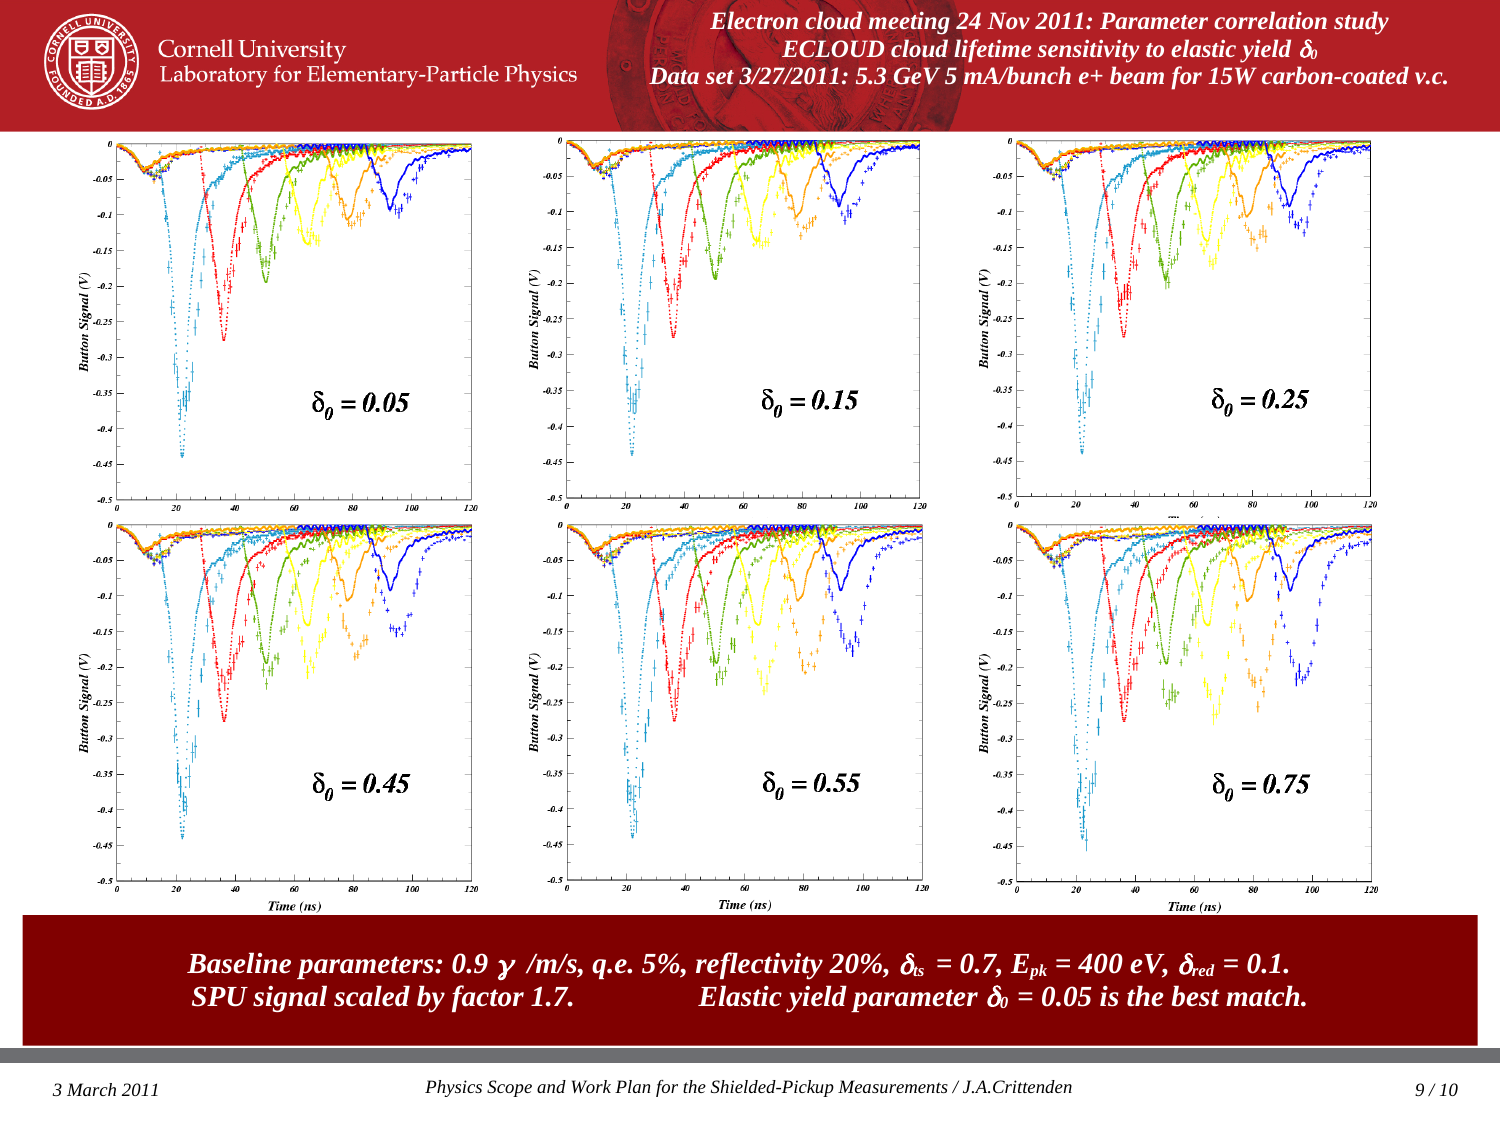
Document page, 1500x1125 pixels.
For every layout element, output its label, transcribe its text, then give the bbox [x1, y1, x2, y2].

text_box Electron cloud meeting 24 Nov 2011: Parameter correlation study ECLOUD cloud lifetime sensitivity to elastic yield d0 Data set 3/27/2011: 5.3 GeV 5 mA/bunch e+ beam for 15W carbon-coated v.c. [600, 0, 1500, 113]
picture [525, 134, 931, 915]
picture [975, 134, 1381, 915]
picture [75, 137, 481, 915]
text_box Baseline parameters: 0.9 g /m/s, q.e. 5%, reflectivity 20%, dts = 0.7, Epk = 400 eV, dred = 0.1. SPU signal scaled by factor 1.7. Elastic yield parameter d0 = 0.05 is the best match. [22, 915, 1478, 1046]
picture [0, 0, 1500, 132]
